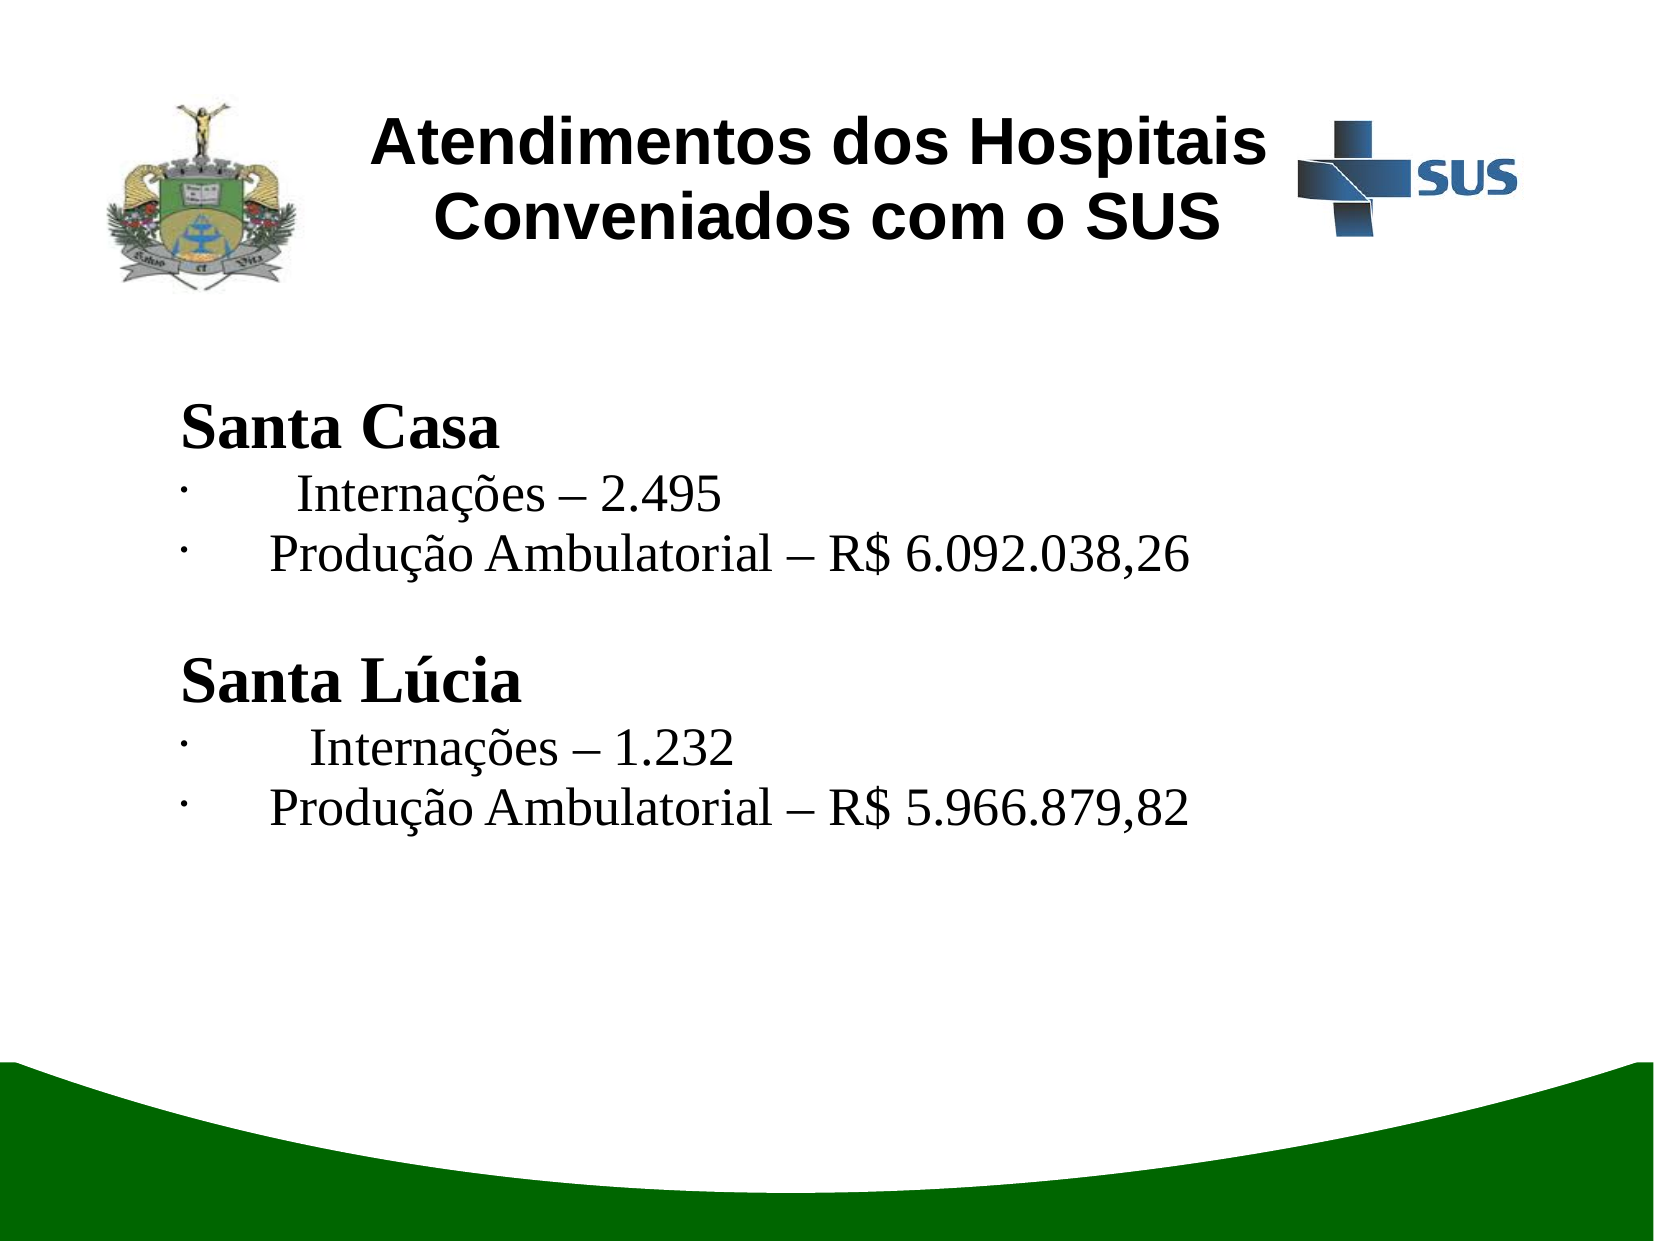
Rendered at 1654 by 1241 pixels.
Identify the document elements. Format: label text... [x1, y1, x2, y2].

text_box [0, 1056, 1654, 1241]
text_box Atendimentos dos Hospitais Conveniados com o SUS [354, 96, 1453, 284]
text_box Santa Casa Internações – 2.495 Produção Ambulatorial – R$ 6.092.038,26 Santa Lúcia Internações – 1.232 Produção Ambulatorial – R$ 5.966.879,82 [165, 381, 1489, 1085]
picture [1297, 120, 1524, 237]
picture [94, 94, 308, 308]
